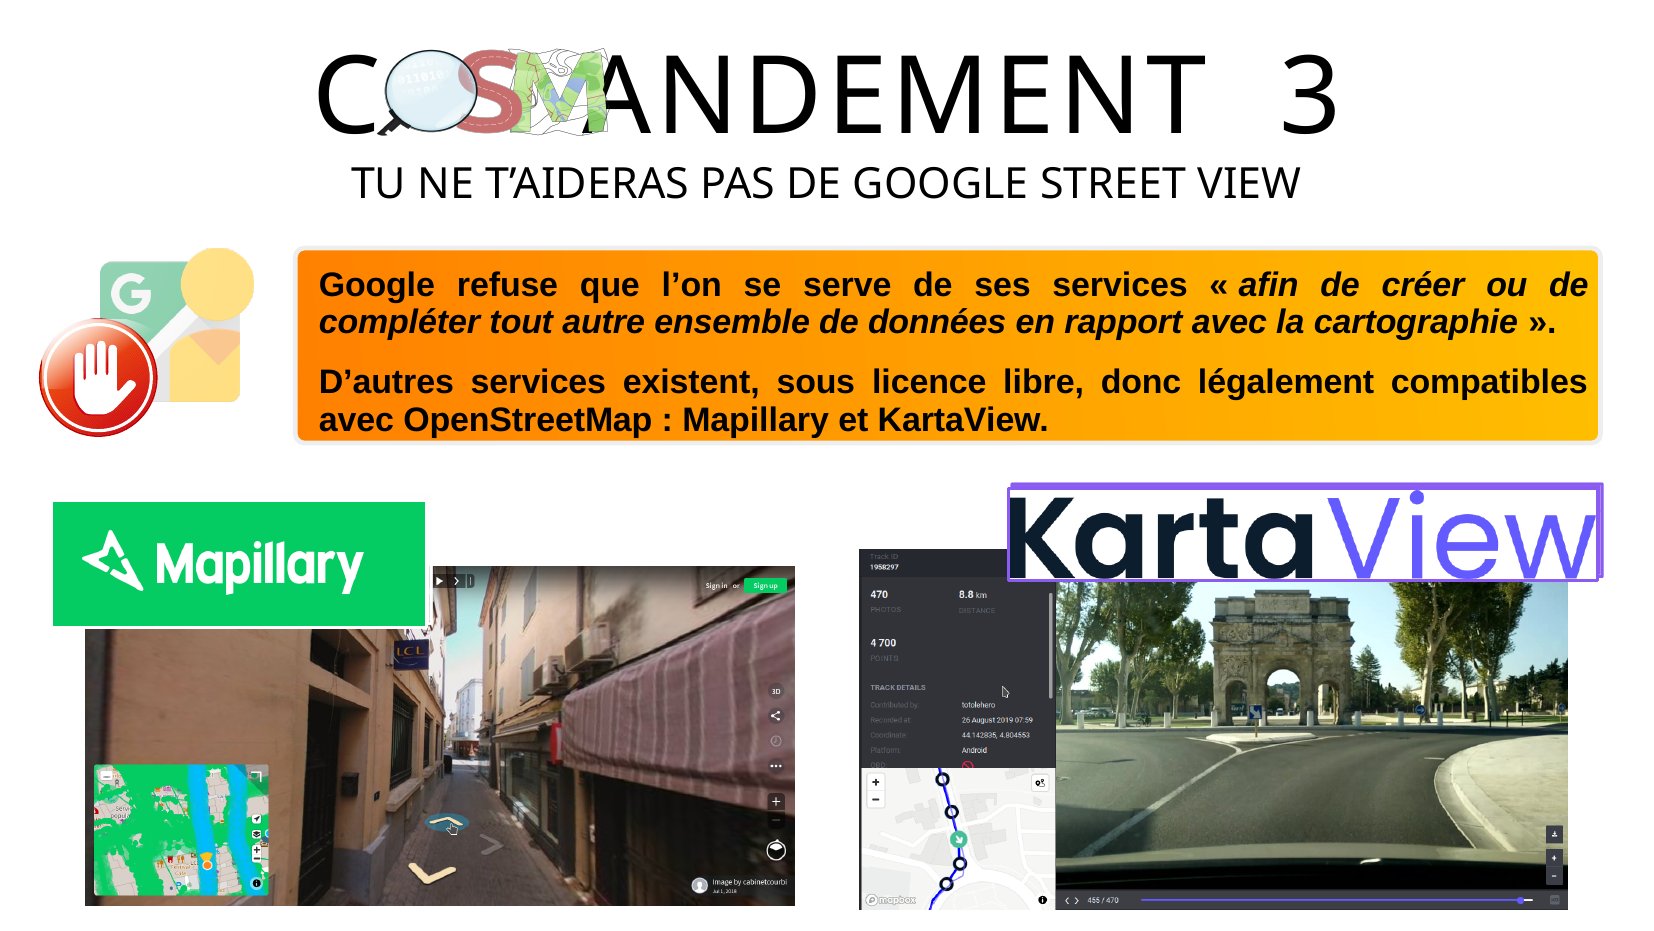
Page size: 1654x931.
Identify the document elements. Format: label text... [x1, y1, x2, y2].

text_box [295, 248, 1601, 443]
text_box Tu ne t’aideras pas de Google Street View [330, 145, 1323, 225]
picture [15, 248, 254, 455]
picture [1009, 490, 1596, 579]
list Google refuse que l’on se serve de ses services « afin de créer ou de compléter tout autre ensemble de données en rapport avec la cartographie ». D’autres services existent, sous licence libre, donc légalement compatibles avec OpenStreetMap : Mapillary et KartaView. [318, 265, 1589, 443]
picture [377, 47, 611, 136]
title C ANDEMENT 3 [301, 13, 1353, 169]
picture [85, 566, 795, 906]
picture [859, 549, 1568, 910]
picture [53, 501, 426, 626]
